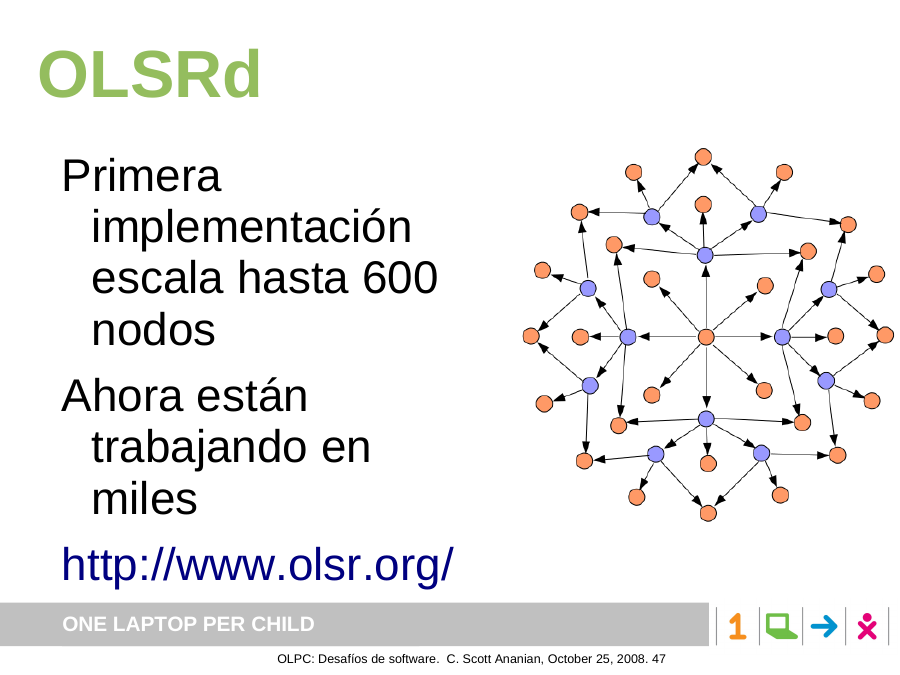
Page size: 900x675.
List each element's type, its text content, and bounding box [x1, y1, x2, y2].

picture [709, 598, 898, 655]
picture [518, 142, 900, 526]
title OLSRd [37, 37, 856, 211]
list Primera implementación escala hasta 600 nodos Ahora están trabajando en miles http://www.olsr.org/ [61, 150, 488, 675]
